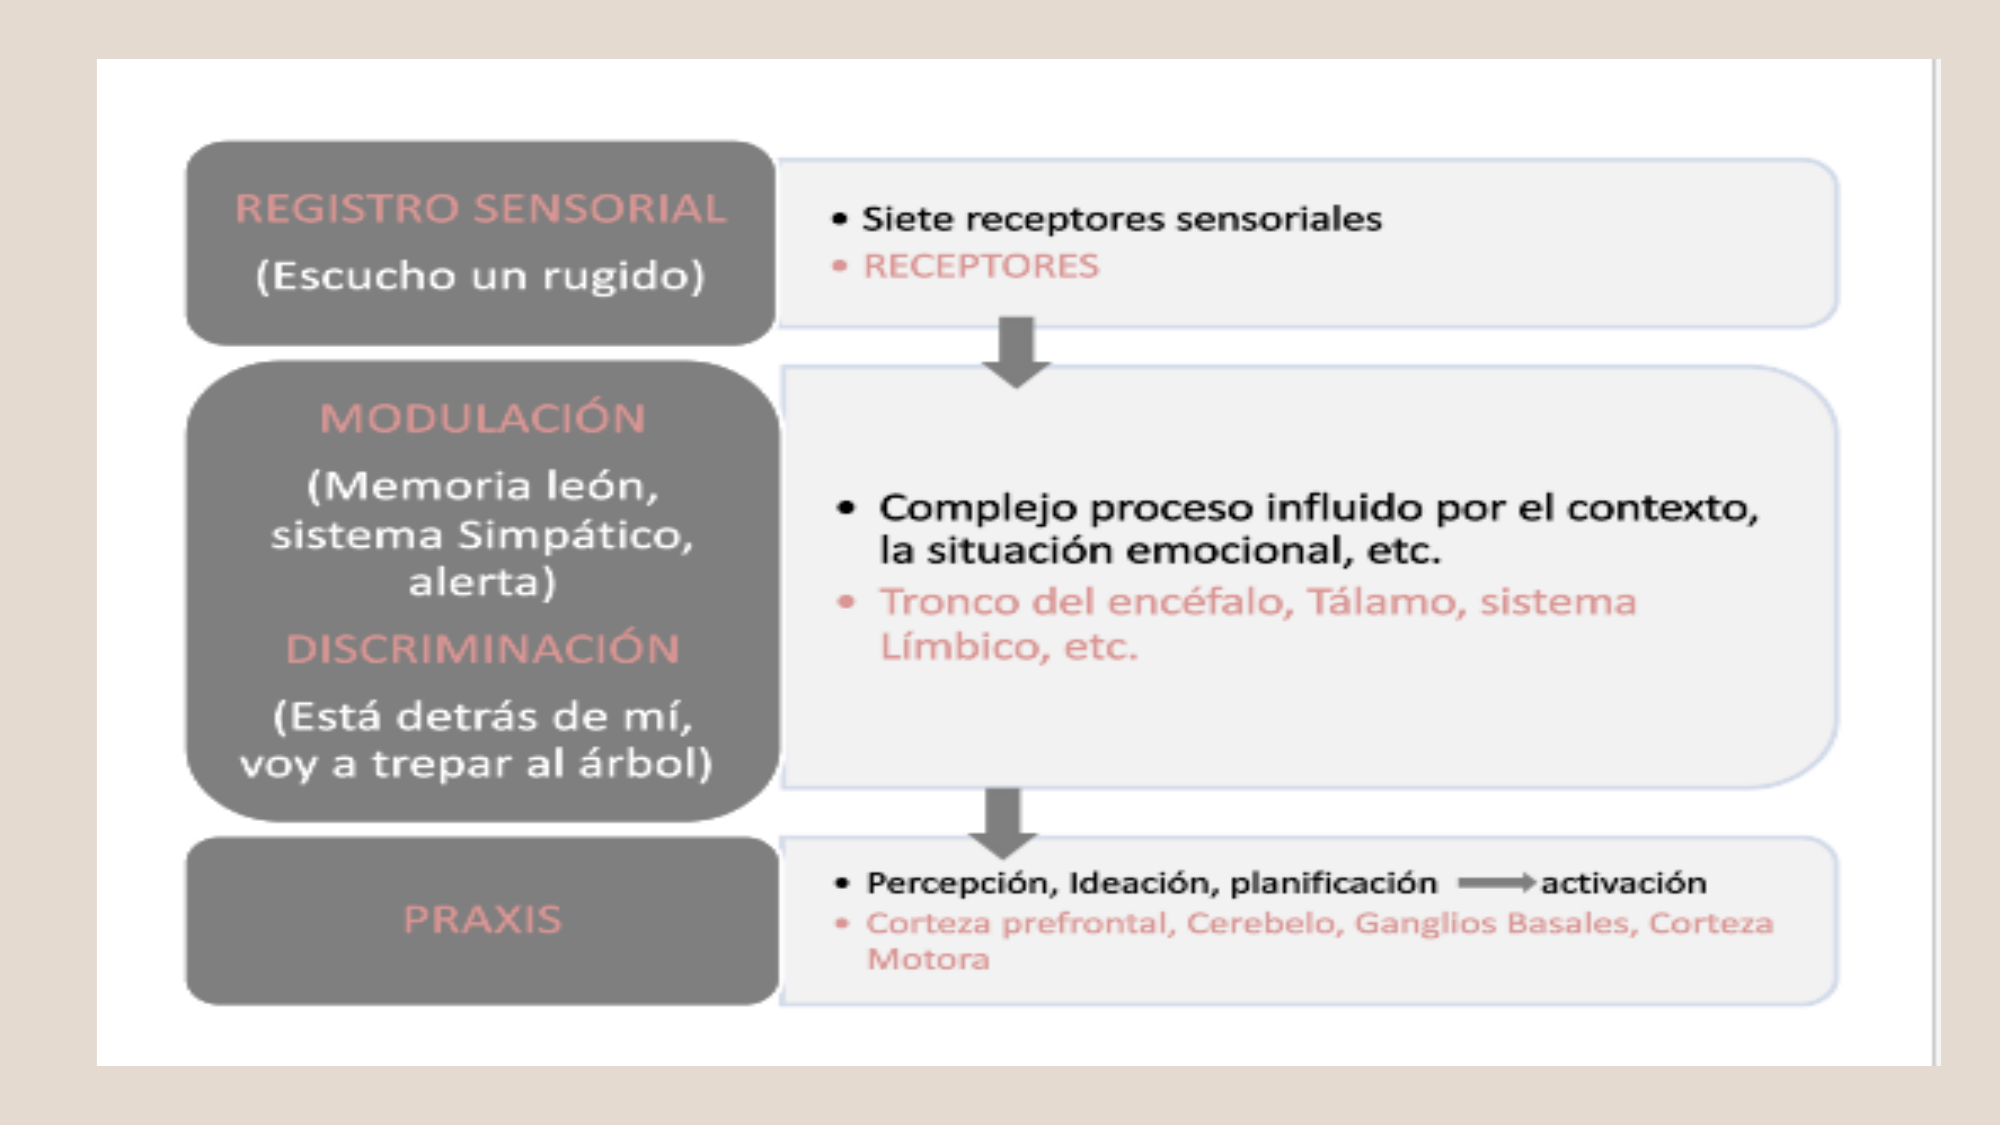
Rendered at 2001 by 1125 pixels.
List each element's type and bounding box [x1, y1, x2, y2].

picture [96, 59, 1941, 1066]
